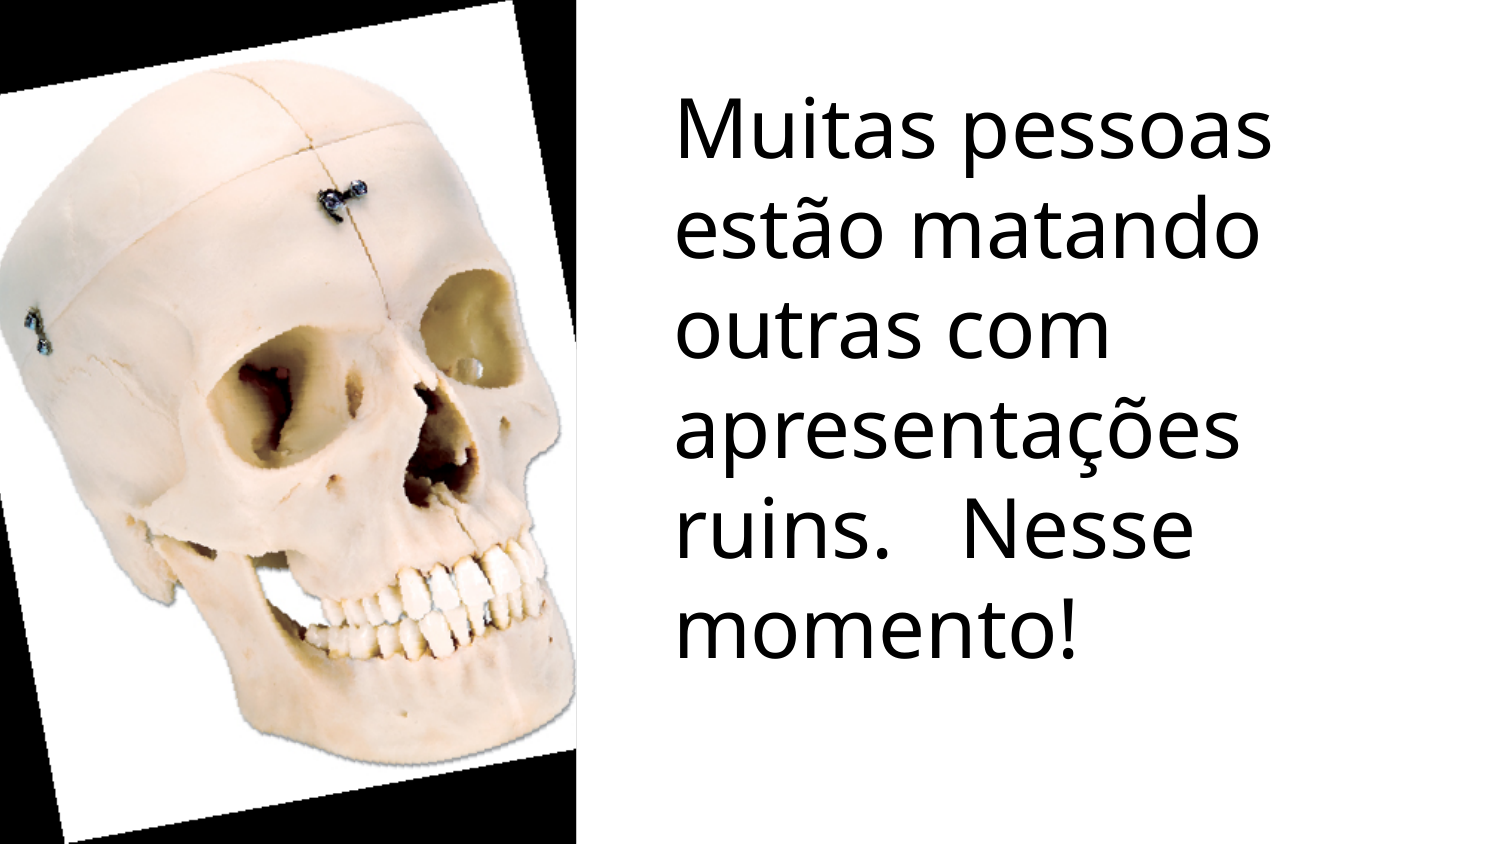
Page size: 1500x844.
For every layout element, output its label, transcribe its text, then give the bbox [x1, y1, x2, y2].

picture [0, 0, 577, 844]
list Muitas pessoas estão matando outras com apresentações ruins. Nesse momento! [658, 59, 1454, 759]
title [51, 50, 483, 759]
